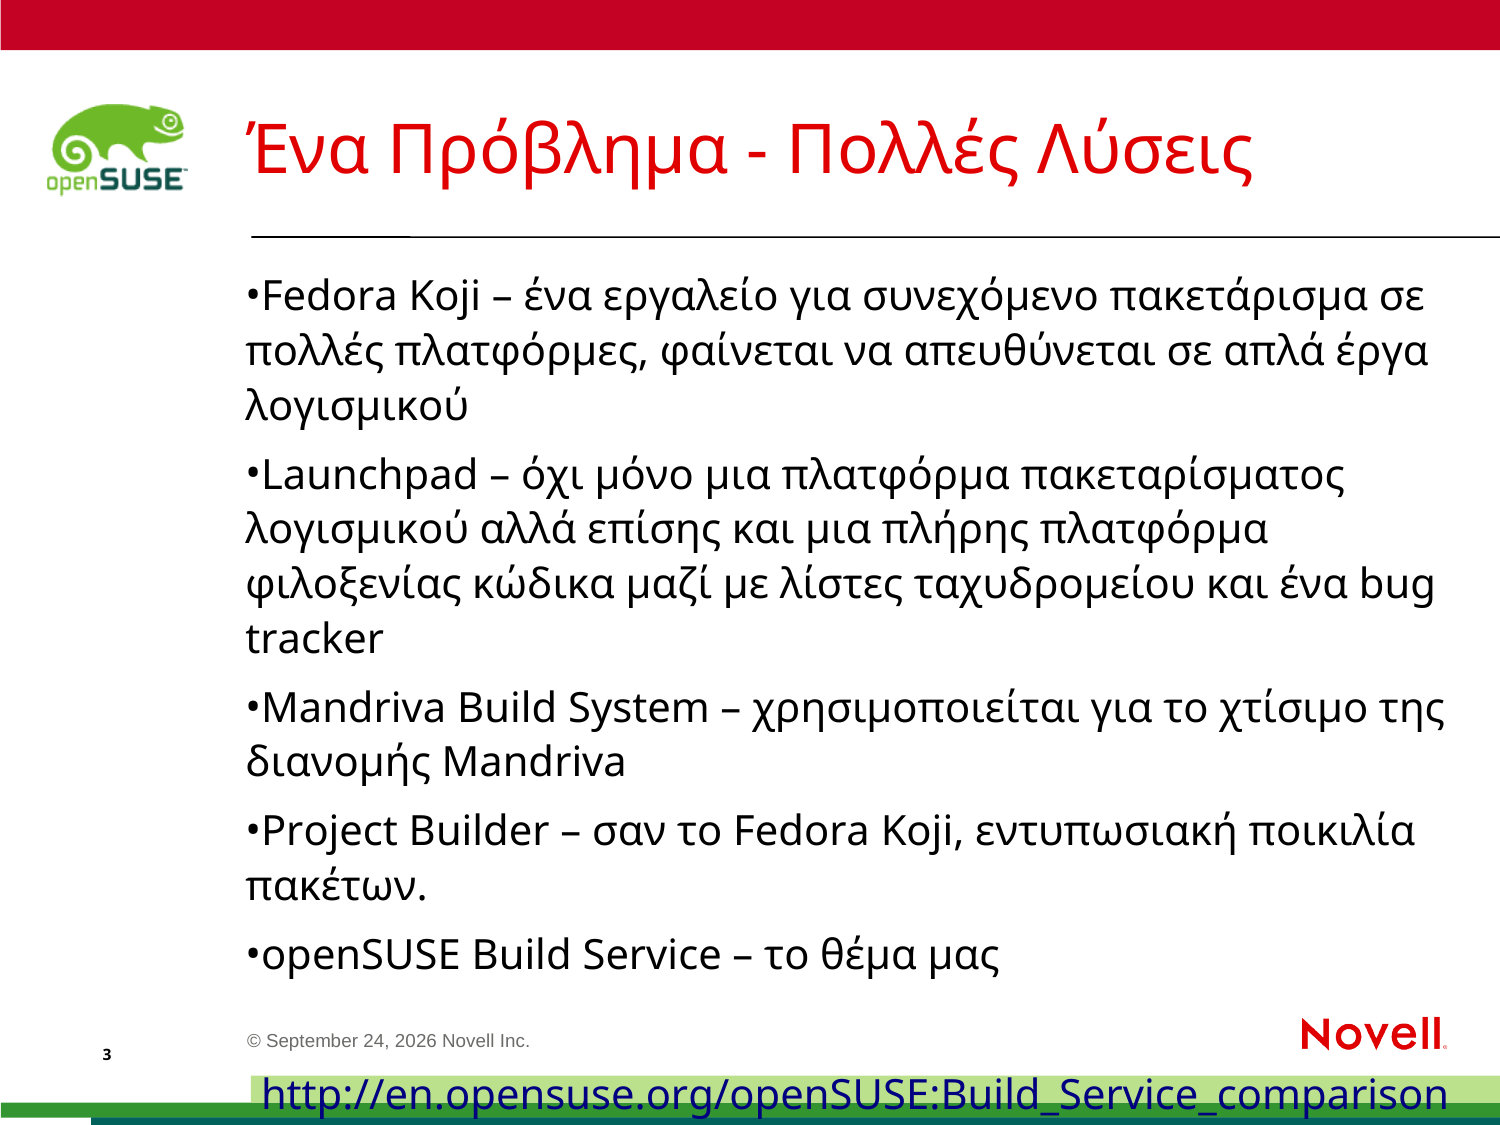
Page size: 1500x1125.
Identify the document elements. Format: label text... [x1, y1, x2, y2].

picture [47, 104, 188, 197]
list Fedora Koji – ένα εργαλείο για συνεχόμενο πακετάρισμα σε πολλές πλατφόρμες, φαίνεται να απευθύνεται σε απλά έργα λογισμικού Launchpad – όχι μόνο μια πλατφόρμα πακεταρίσματος λογισμικού αλλά επίσης και μια πλήρης πλατφόρμα φιλοξενίας κώδικα μαζί με λίστες ταχυδρομείου και ένα bug tracker Mandriva Build System – χρησιμοποιείται για το χτίσιμο της διανομής Mandriva Project Builder – σαν το Fedora Koji, εντυπωσιακή ποικιλία πακέτων. openSUSE Build Service – το θέμα μας http://en.opensuse.org/openSUSE:Build_Service_comparison [245, 267, 1458, 1026]
title Ένα Πρόβλημα - Πολλές Λύσεις [246, 68, 1409, 231]
picture [1295, 1026, 1453, 1056]
